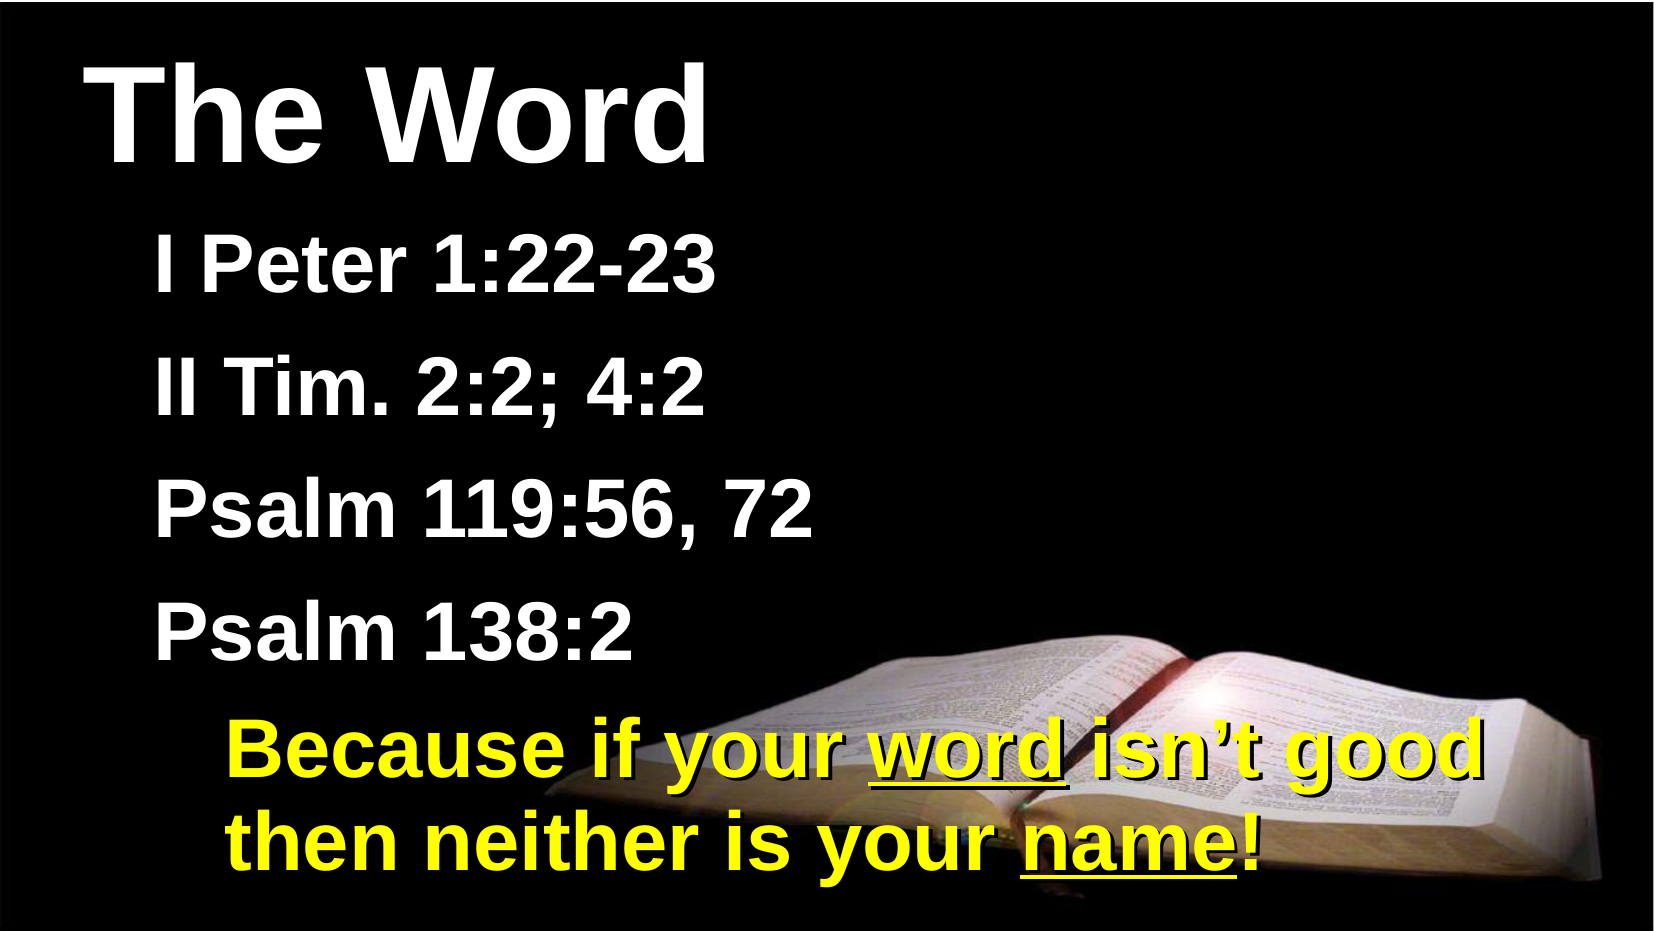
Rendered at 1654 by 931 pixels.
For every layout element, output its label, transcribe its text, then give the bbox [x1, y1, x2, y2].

title The Word [82, 37, 1571, 193]
list I Peter 1:22-23 II Tim. 2:2; 4:2 Psalm 119:56, 72 Psalm 138:2 Because if your word isn’t good then neither is your name! [82, 217, 1571, 901]
picture [0, 2, 1654, 931]
